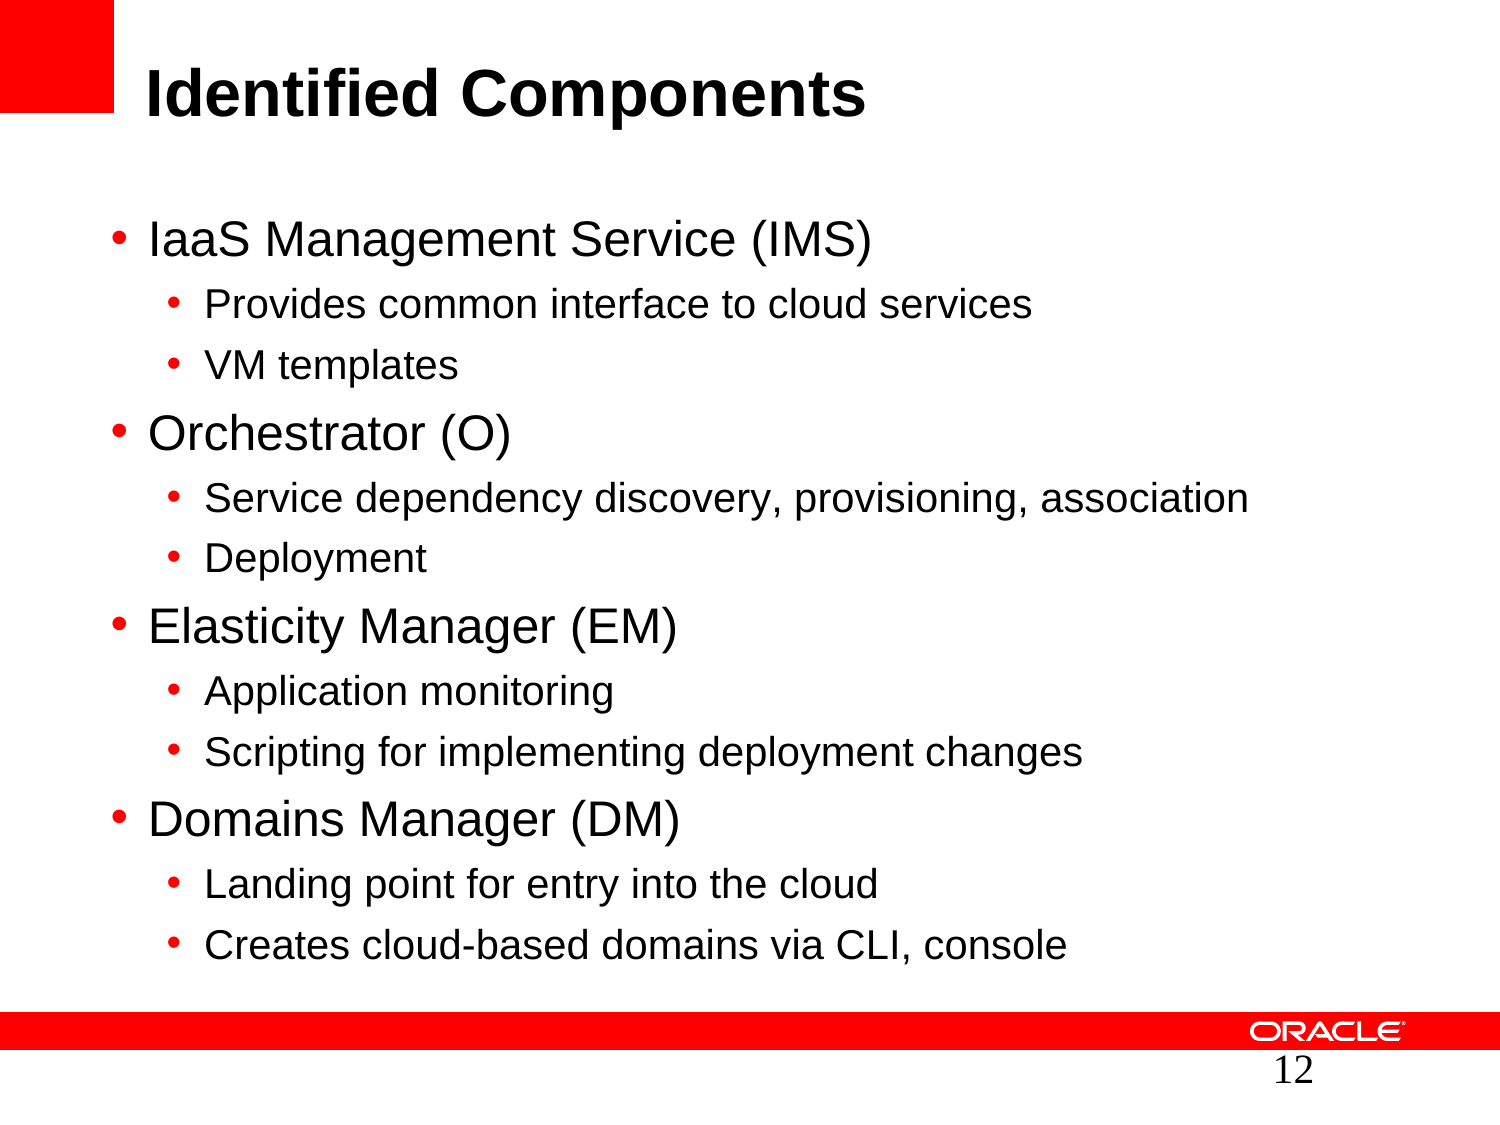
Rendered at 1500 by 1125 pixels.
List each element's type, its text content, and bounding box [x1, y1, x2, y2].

picture [0, 0, 114, 113]
list IaaS Management Service (IMS) Provides common interface to cloud services VM templates Orchestrator (O) Service dependency discovery, provisioning, association Deployment Elasticity Manager (EM) Application monitoring Scripting for implementing deployment changes Domains Manager (DM) Landing point for entry into the cloud Creates cloud-based domains via CLI, console [110, 206, 1348, 1041]
picture [0, 1012, 1500, 1050]
title Identified Components [145, 49, 1390, 205]
